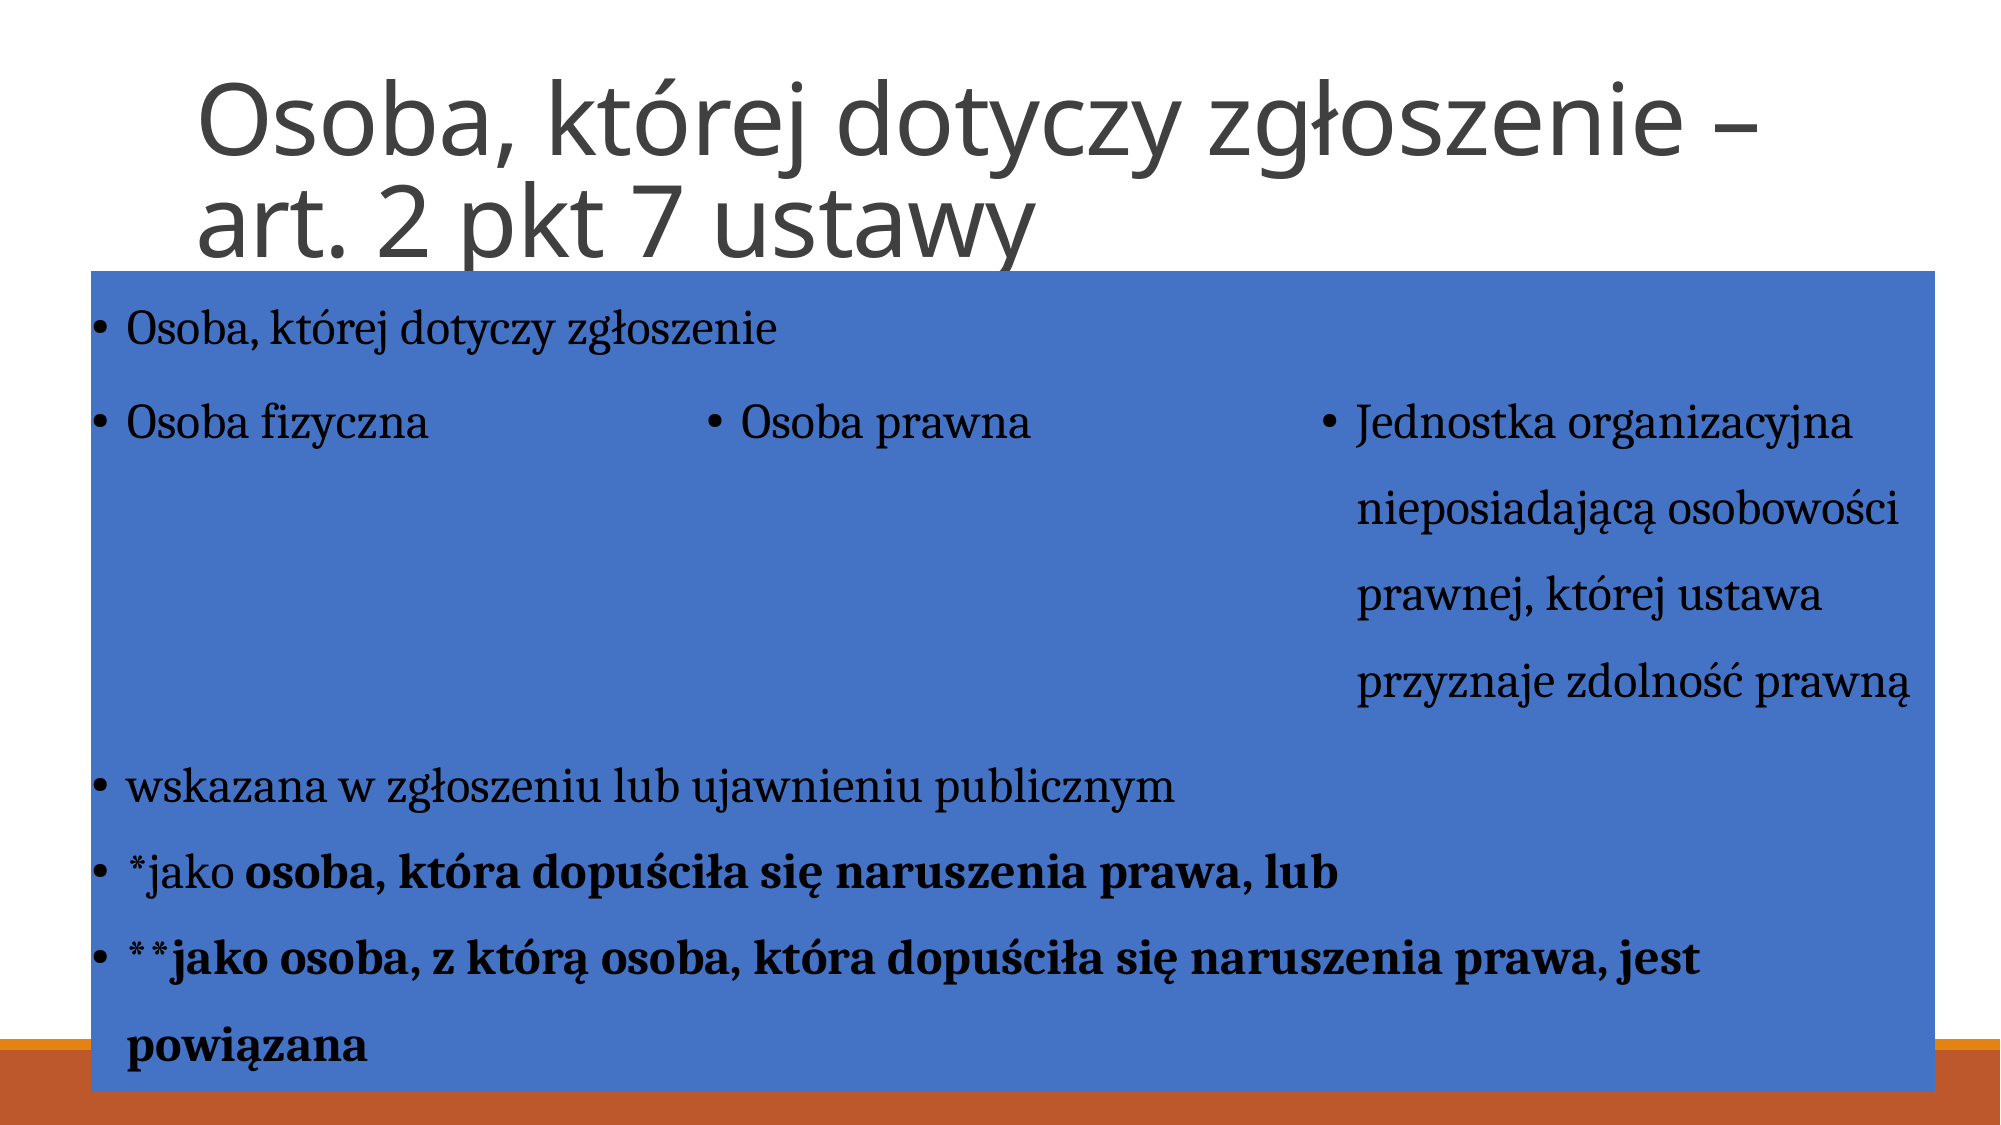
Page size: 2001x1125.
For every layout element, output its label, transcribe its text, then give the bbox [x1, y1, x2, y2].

title Osoba, której dotyczy zgłoszenie – art. 2 pkt 7 ustawy [180, 47, 1831, 271]
table_cell Osoba prawna [706, 365, 1321, 728]
table_header Osoba, której dotyczy zgłoszenie [91, 271, 1935, 365]
table_cell Jednostka organizacyjna nieposiadającą osobowości prawnej, której ustawa przyznaje zdolność prawną [1321, 365, 1935, 728]
table_cell Osoba fizyczna [91, 365, 706, 728]
table_cell wskazana w zgłoszeniu lub ujawnieniu publicznym *jako osoba, która dopuściła się naruszenia prawa, lub **jako osoba, z którą osoba, która dopuściła się naruszenia prawa, jest powiązana [91, 728, 1935, 1092]
